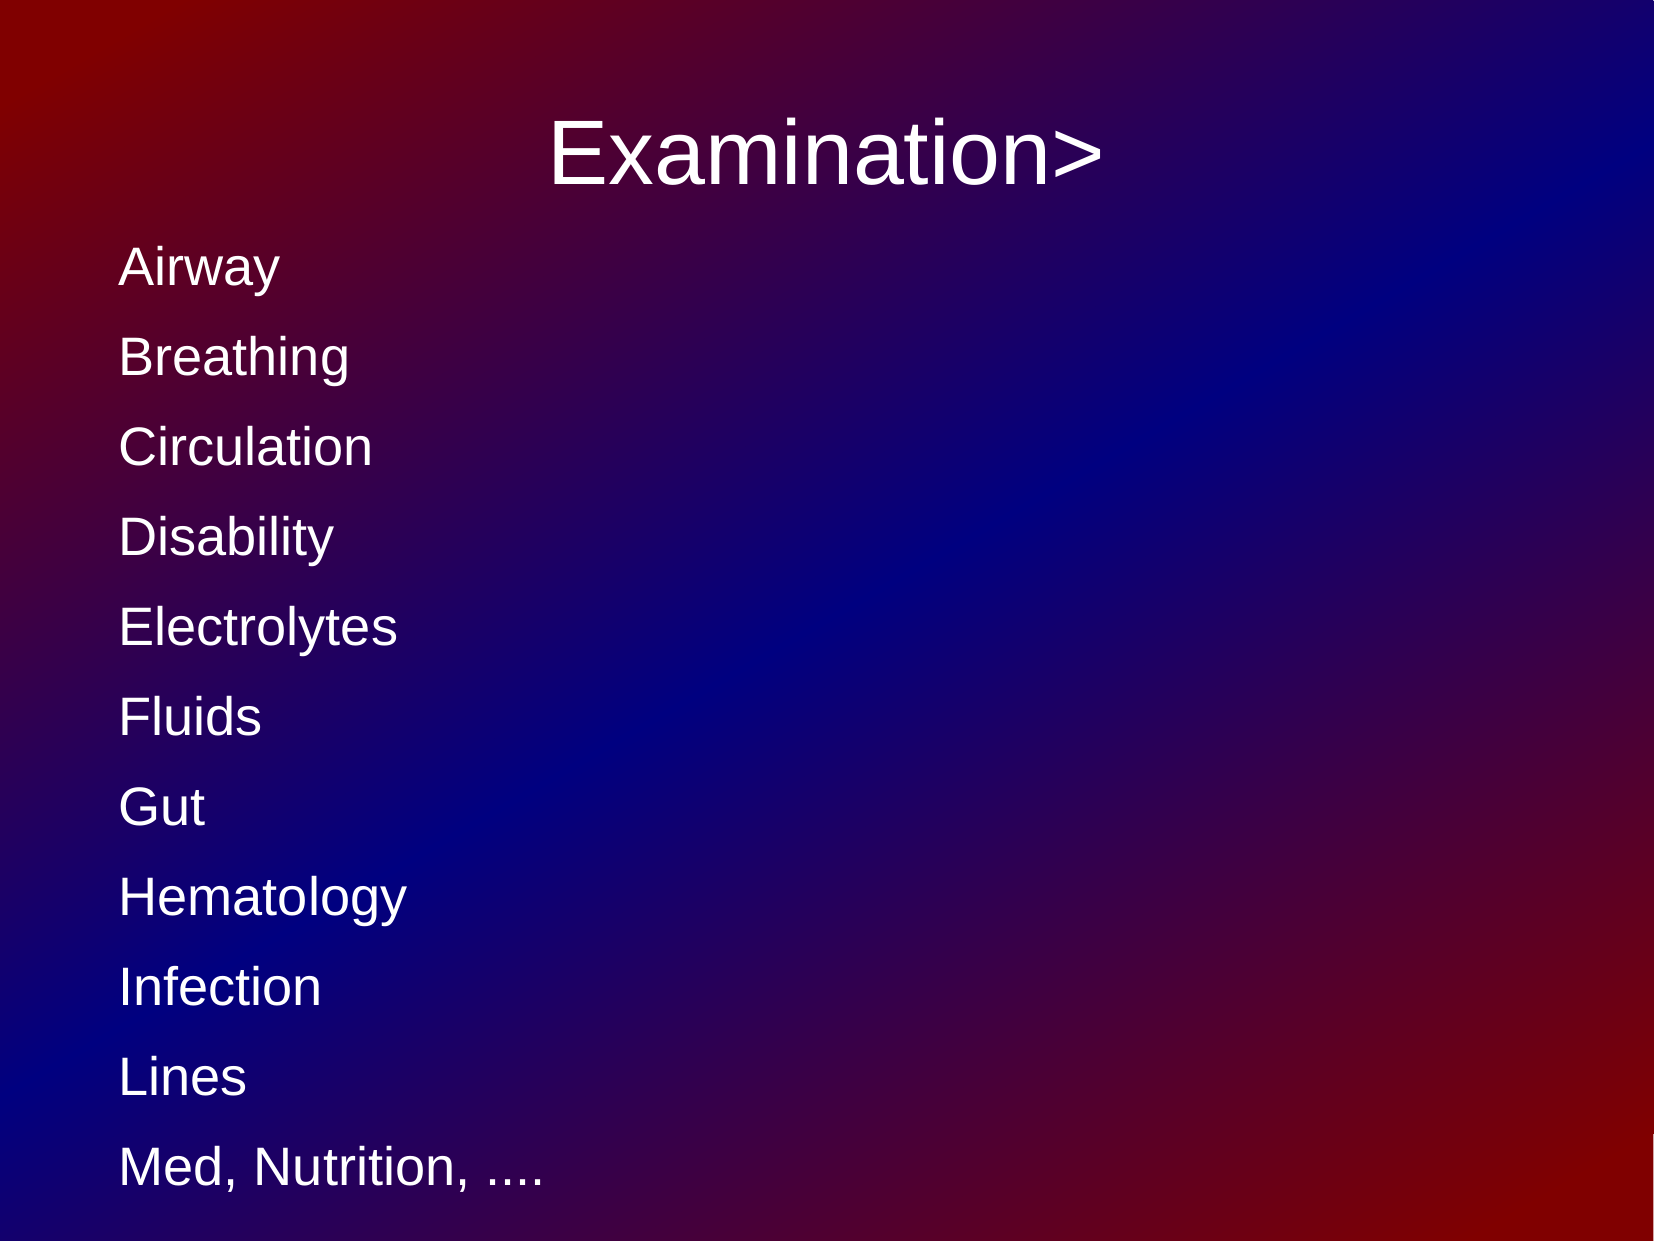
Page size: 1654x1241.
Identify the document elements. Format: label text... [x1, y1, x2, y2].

list Airway Breathing Circulation Disability Electrolytes Fluids Gut Hematology Infection Lines Med, Nutrition, .... [118, 236, 1558, 1241]
title Examination> [82, 49, 1571, 257]
